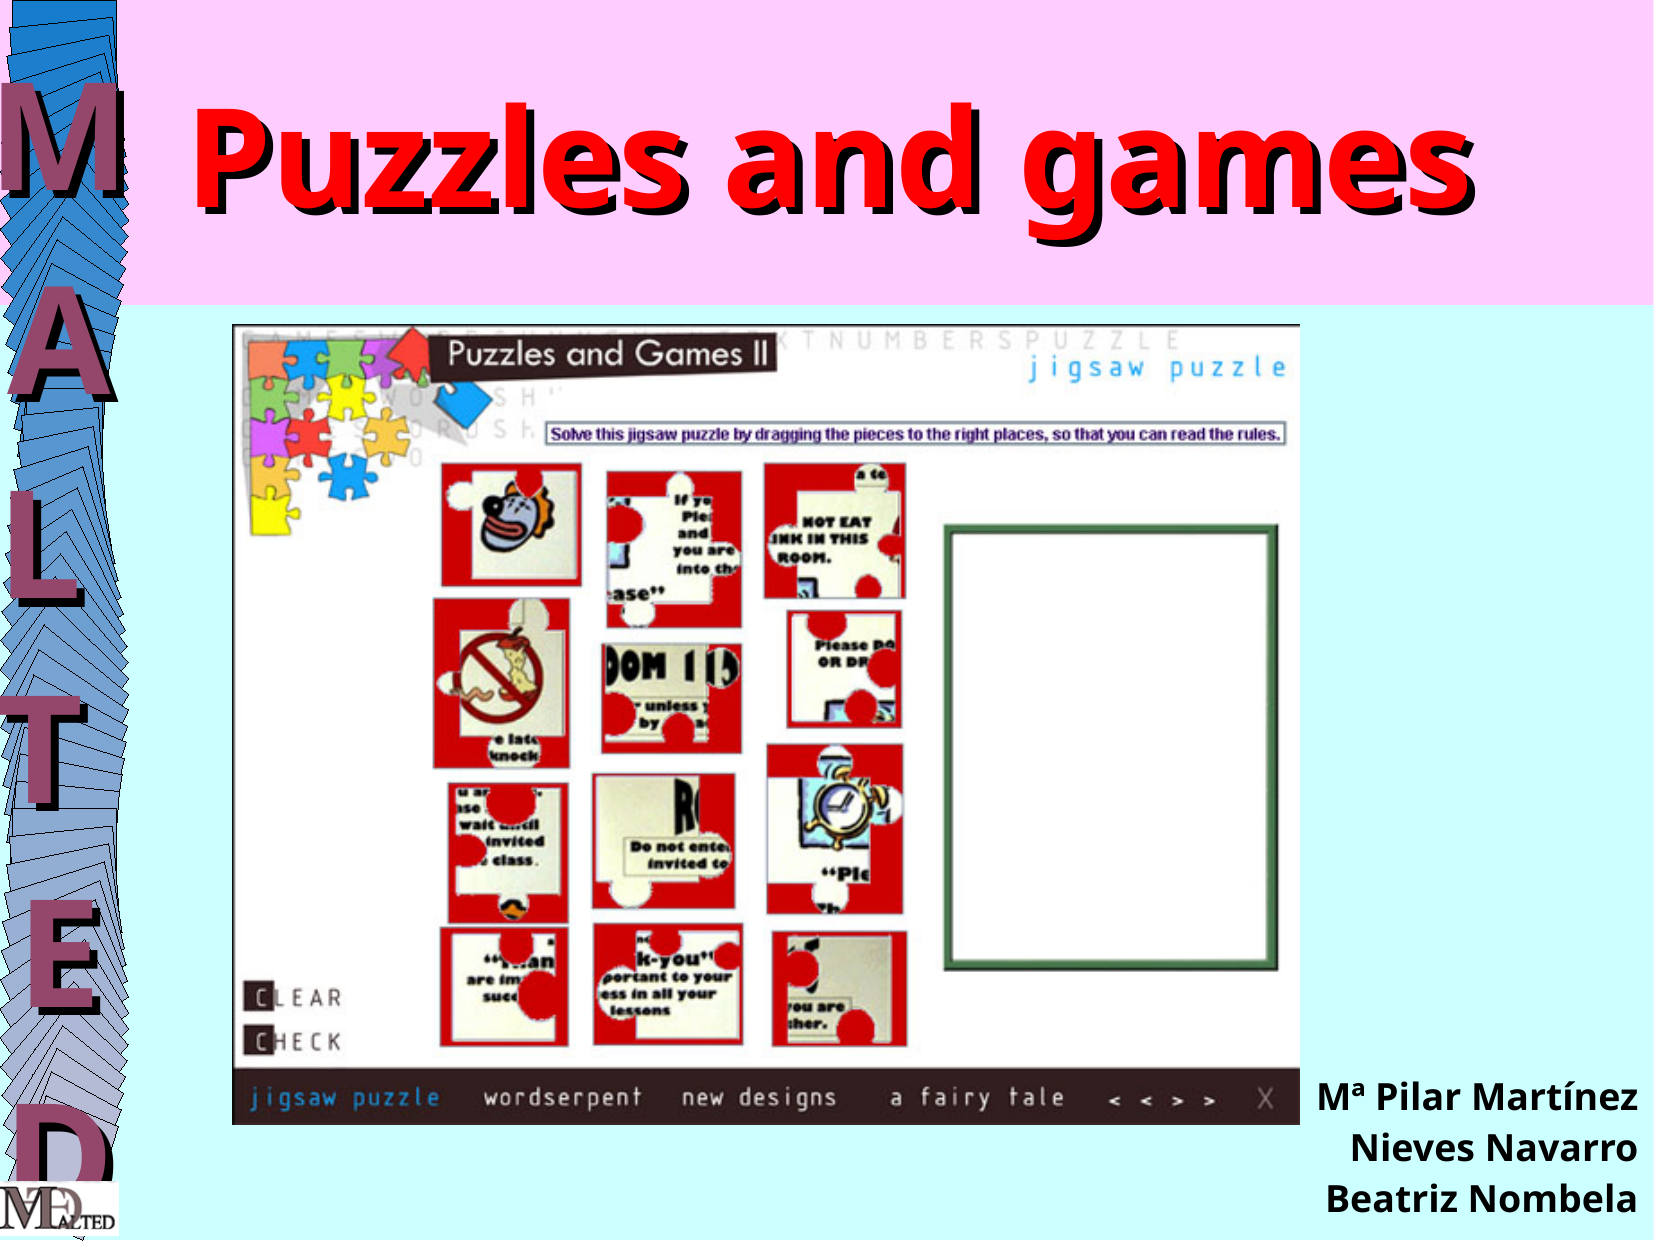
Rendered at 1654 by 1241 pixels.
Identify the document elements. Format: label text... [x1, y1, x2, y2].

picture [232, 324, 1300, 1125]
picture [0, 1181, 119, 1236]
title Puzzles and games [123, 0, 1536, 326]
